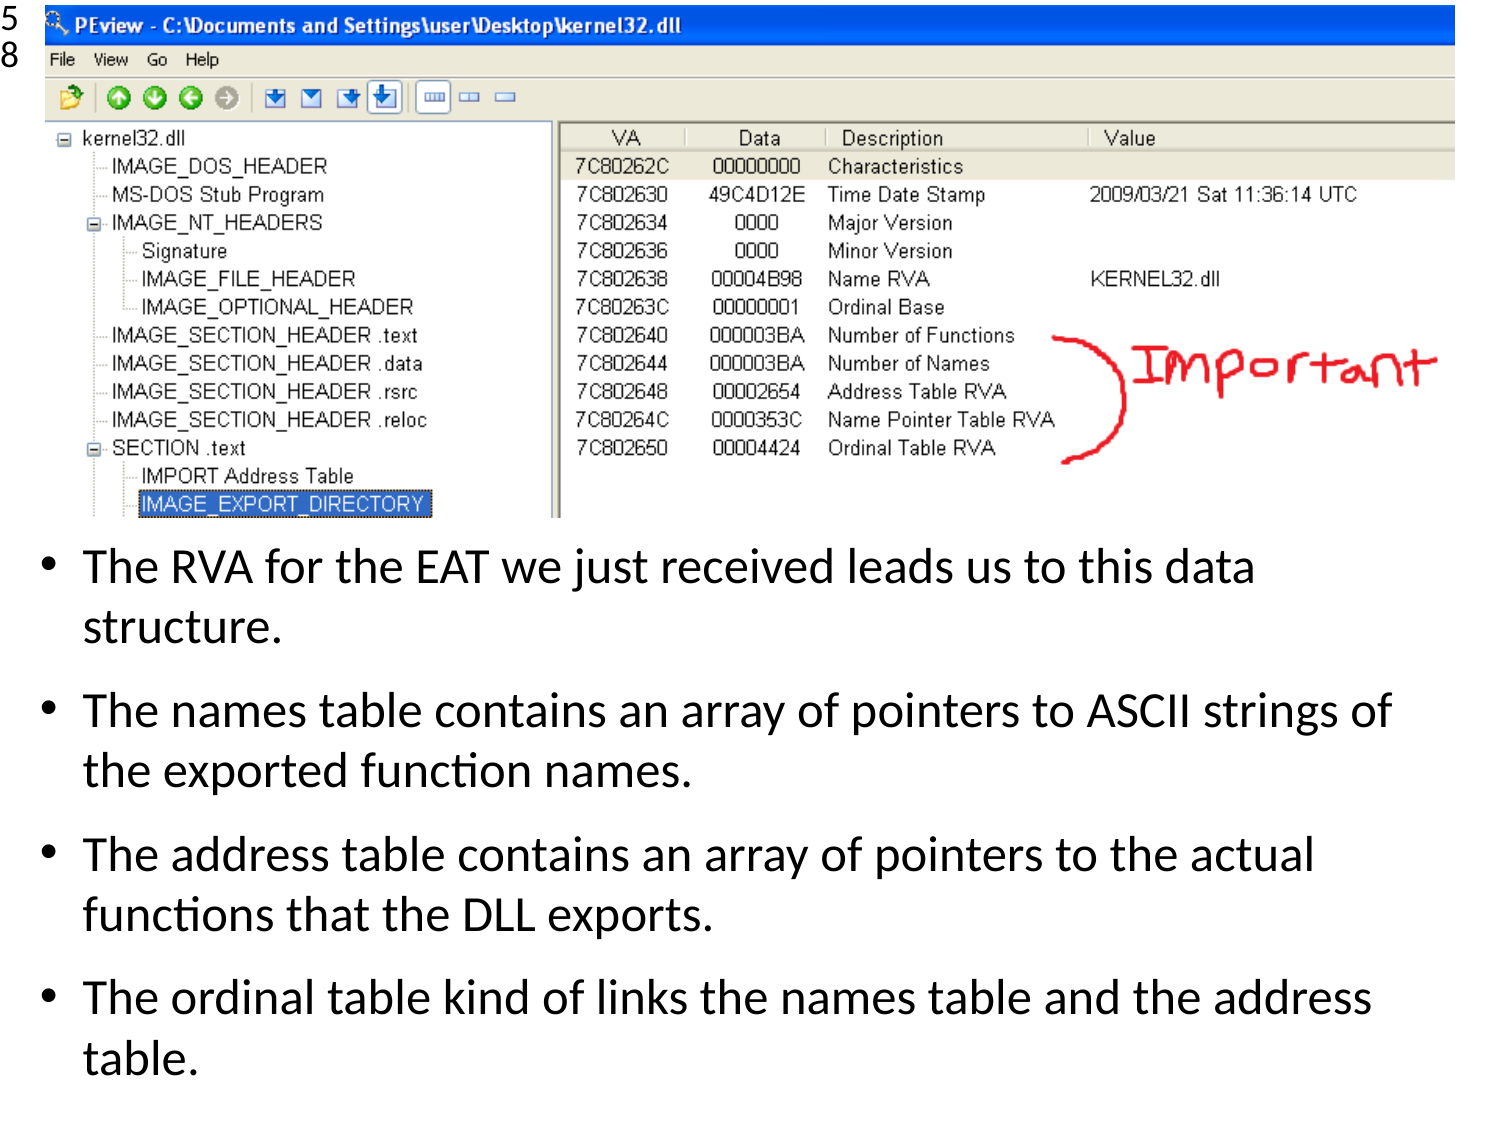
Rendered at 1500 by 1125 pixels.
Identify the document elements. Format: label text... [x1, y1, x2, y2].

list The RVA for the EAT we just received leads us to this data structure. The names table contains an array of pointers to ASCII strings of the exported function names. The address table contains an array of pointers to the actual functions that the DLL exports. The ordinal table kind of links the names table and the address table. [24, 525, 1475, 1100]
picture [45, 5, 1455, 518]
